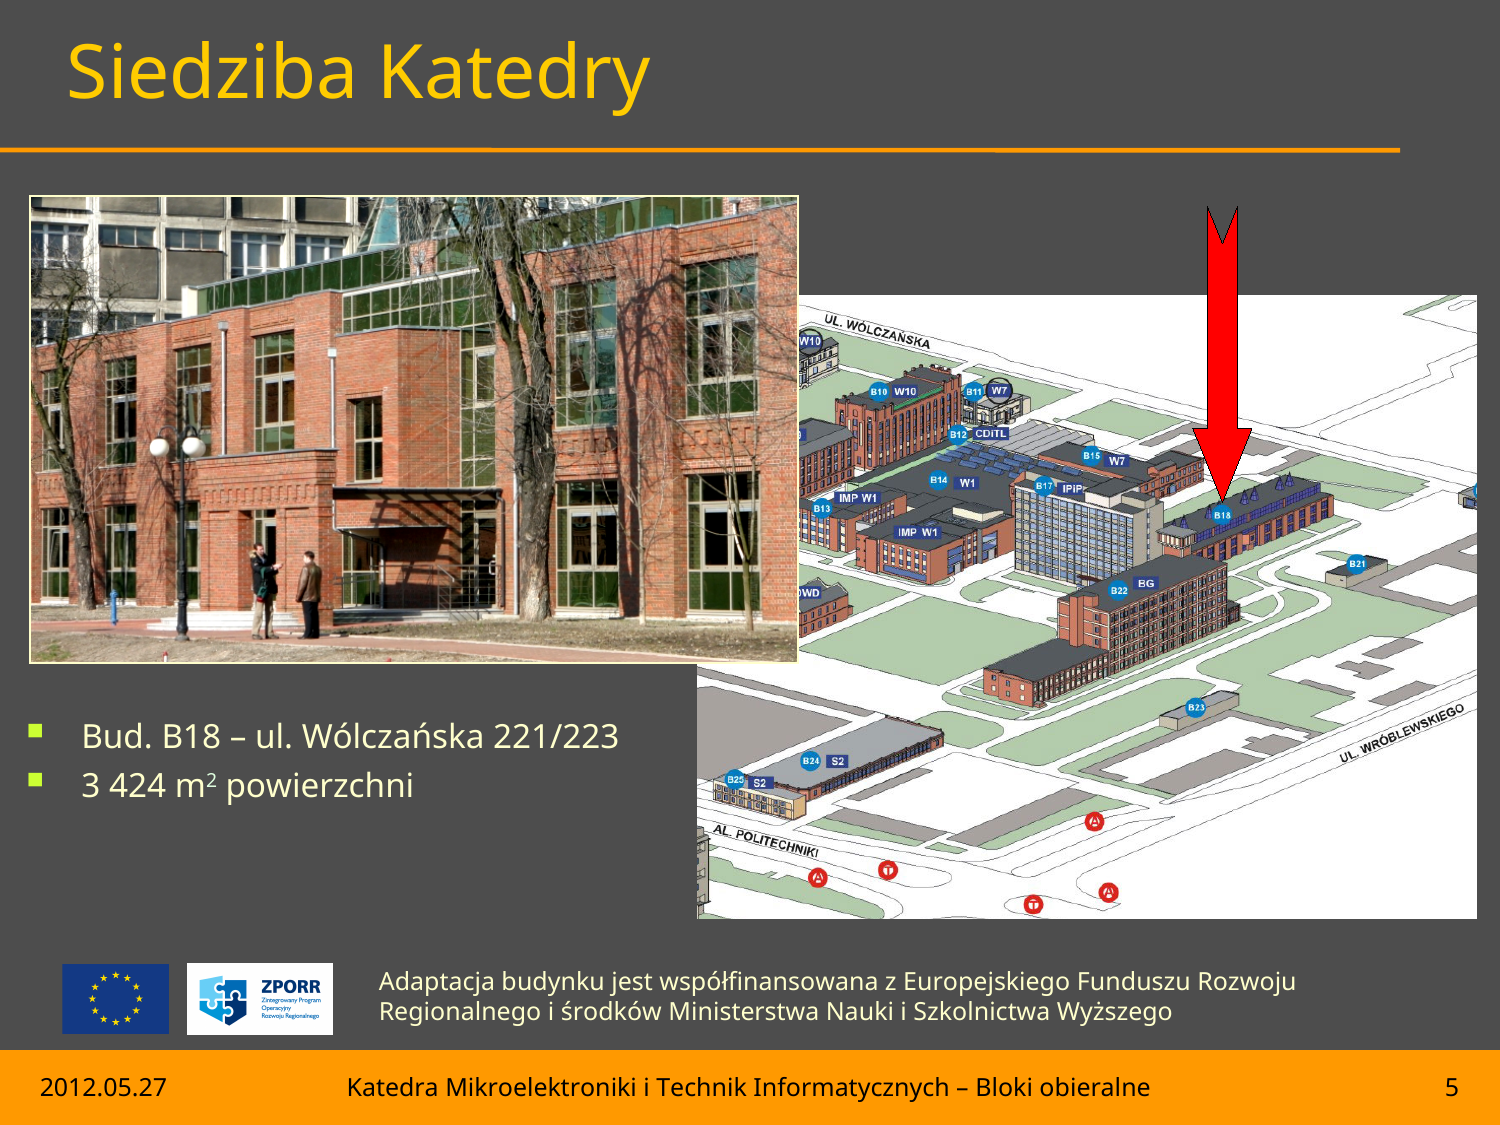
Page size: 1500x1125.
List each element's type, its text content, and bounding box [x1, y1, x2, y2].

text_box Adaptacja budynku jest współfinansowana z Europejskiego Funduszu Rozwoju Regionalnego i środków Ministerstwa Nauki i Szkolnictwa Wyższego [363, 958, 1477, 1034]
picture [697, 295, 1477, 919]
text_box [1192, 206, 1252, 503]
picture [187, 963, 333, 1035]
picture [30, 197, 798, 663]
title Siedziba Katedry [52, 12, 1469, 127]
list Bud. B18 – ul. Wólczańska 221/223 3 424 m2 powierzchni [11, 708, 709, 864]
picture [62, 963, 169, 1035]
